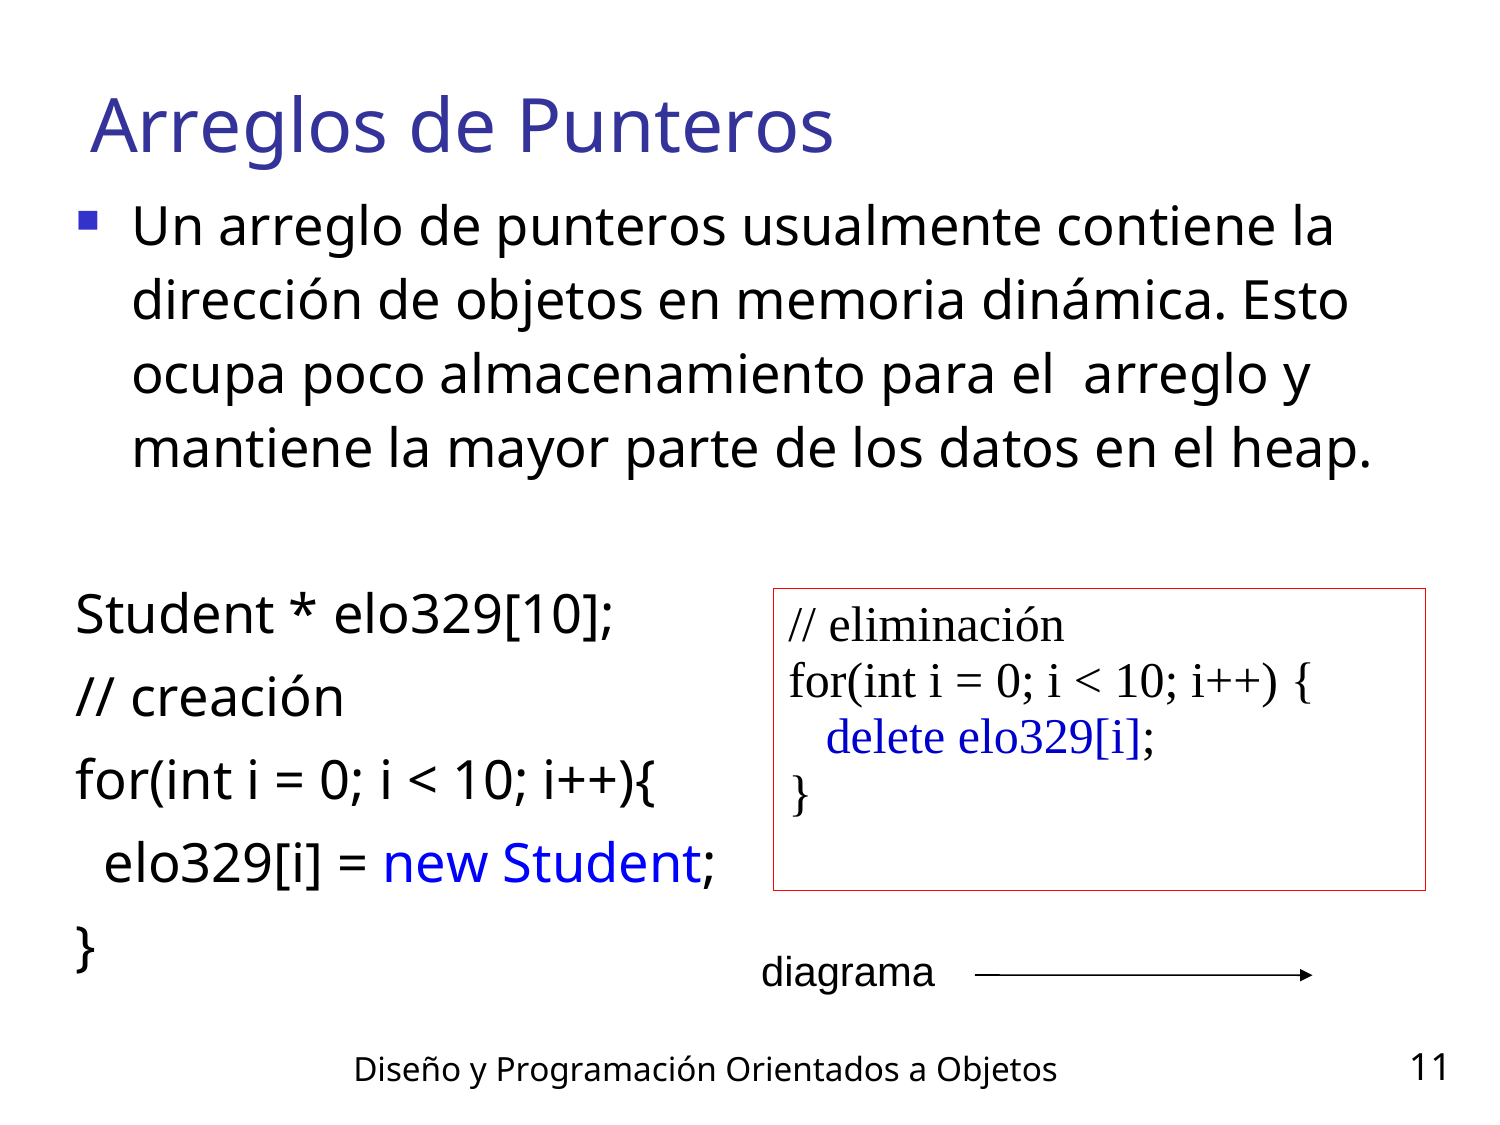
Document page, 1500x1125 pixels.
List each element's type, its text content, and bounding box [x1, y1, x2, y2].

list Un arreglo de punteros usualmente contiene la dirección de objetos en memoria dinámica. Esto ocupa poco almacenamiento para el arreglo y mantiene la mayor parte de los datos en el heap. Student * elo329[10]; // creación for(int i = 0; i < 10; i++)‏{ elo329[i] = new Student; } [75, 187, 1463, 1013]
title Arreglos de Punteros [75, 19, 1466, 182]
text_box // eliminación for(int i = 0; i < 10; i++) { delete elo329[i]; } [773, 588, 1426, 891]
